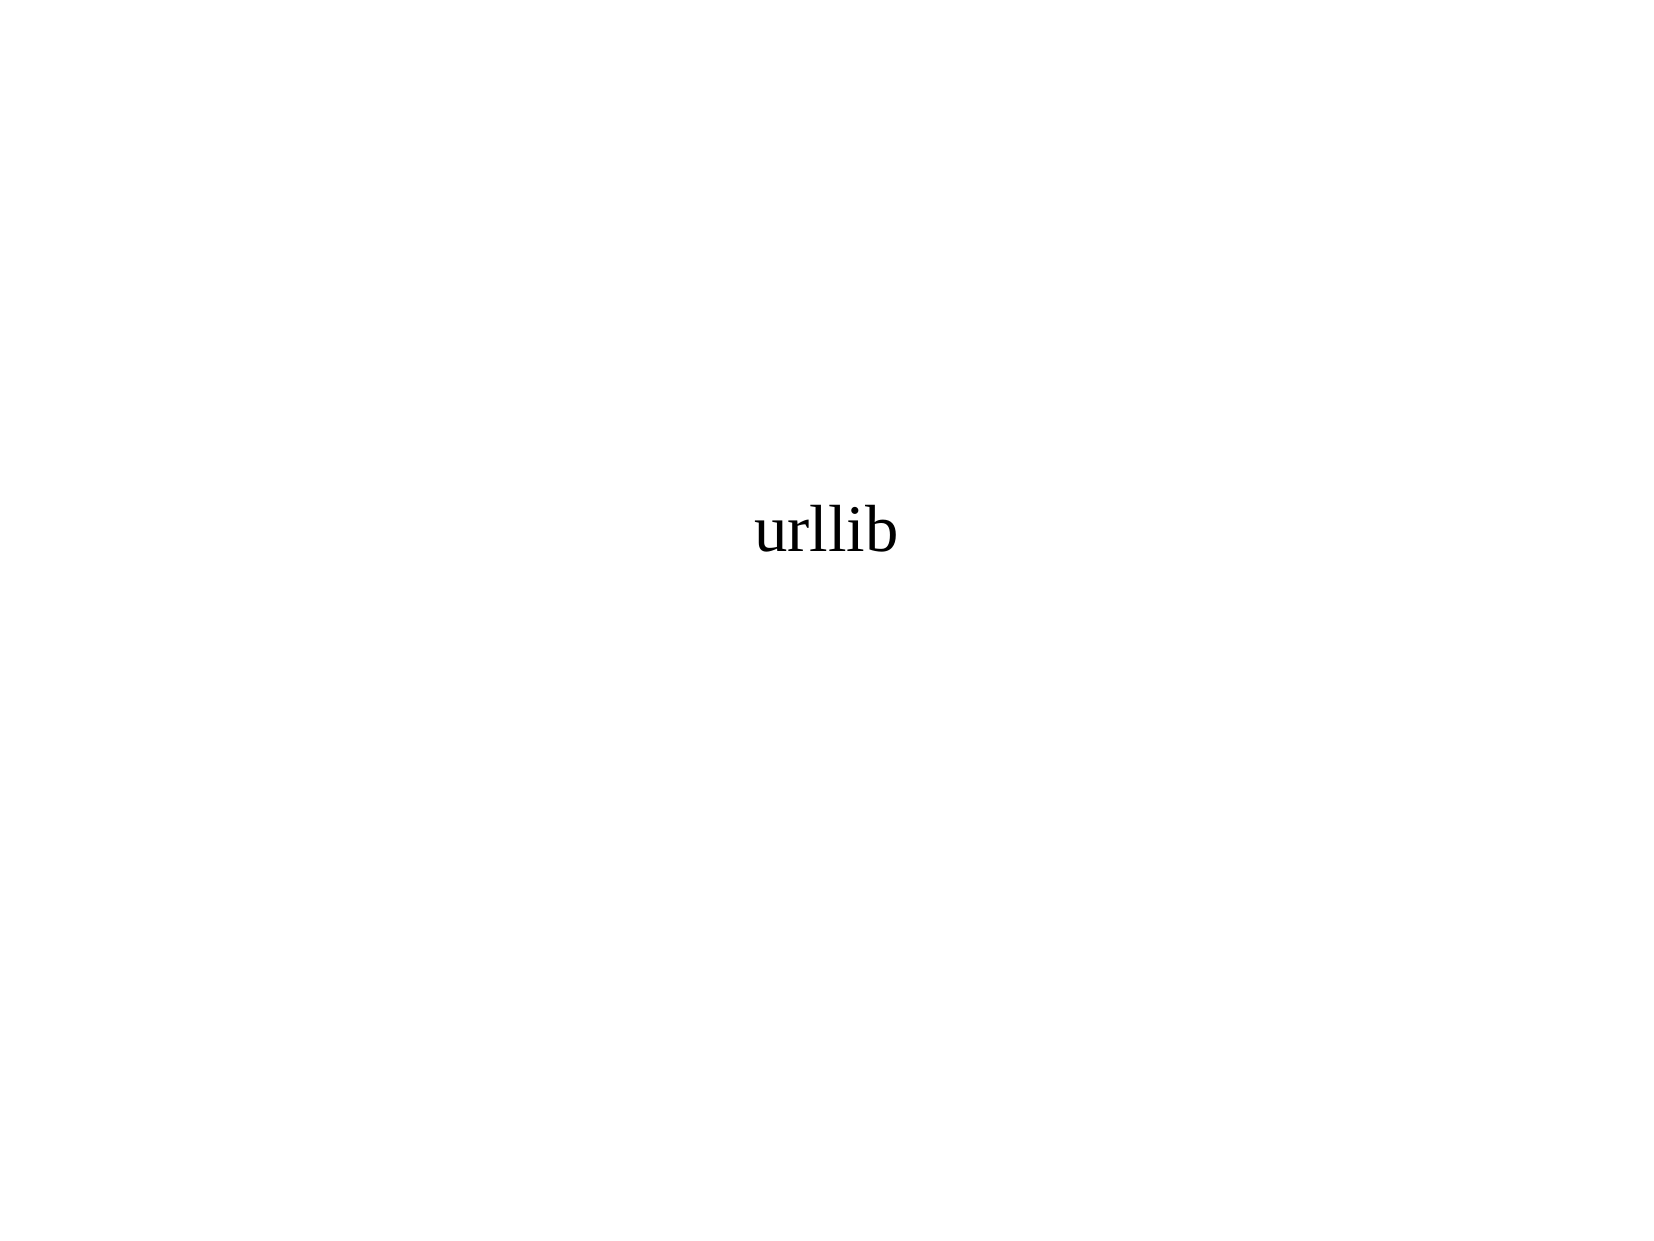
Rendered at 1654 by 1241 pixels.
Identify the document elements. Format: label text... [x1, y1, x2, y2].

subtitle urllib [82, 49, 1571, 1010]
